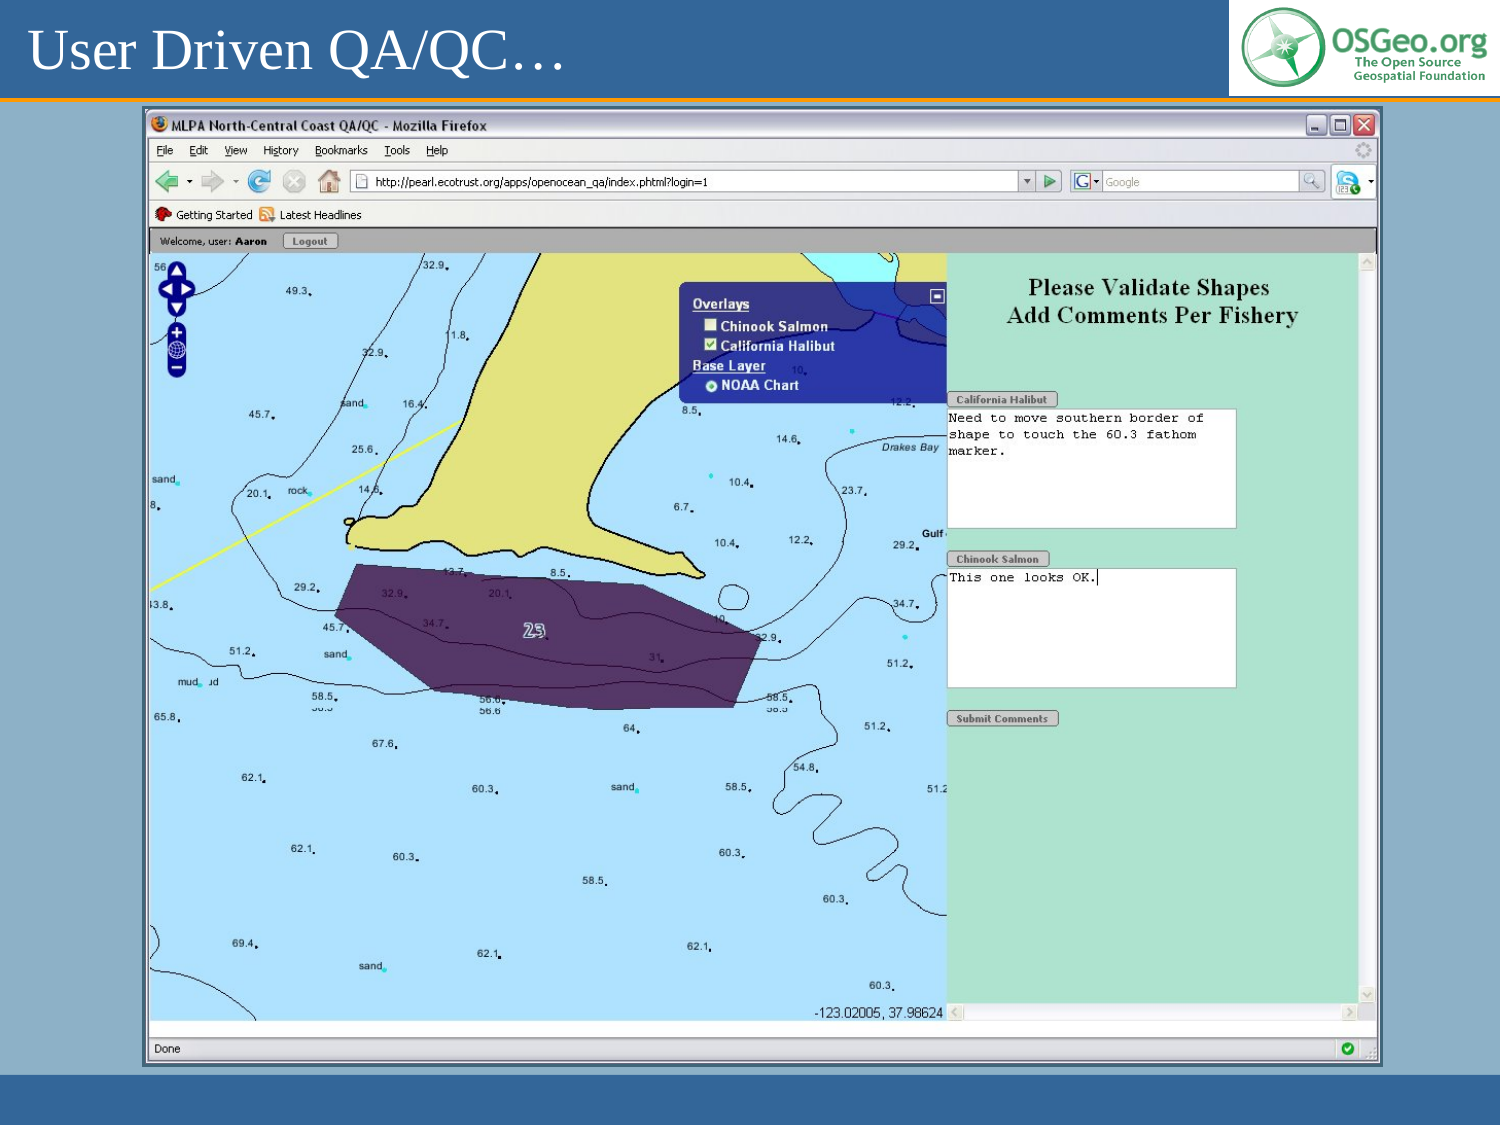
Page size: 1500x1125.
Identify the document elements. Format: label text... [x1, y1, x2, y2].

picture [145, 108, 1381, 1065]
picture [1228, 0, 1500, 97]
title User Driven QA/QC… [12, 0, 1091, 100]
